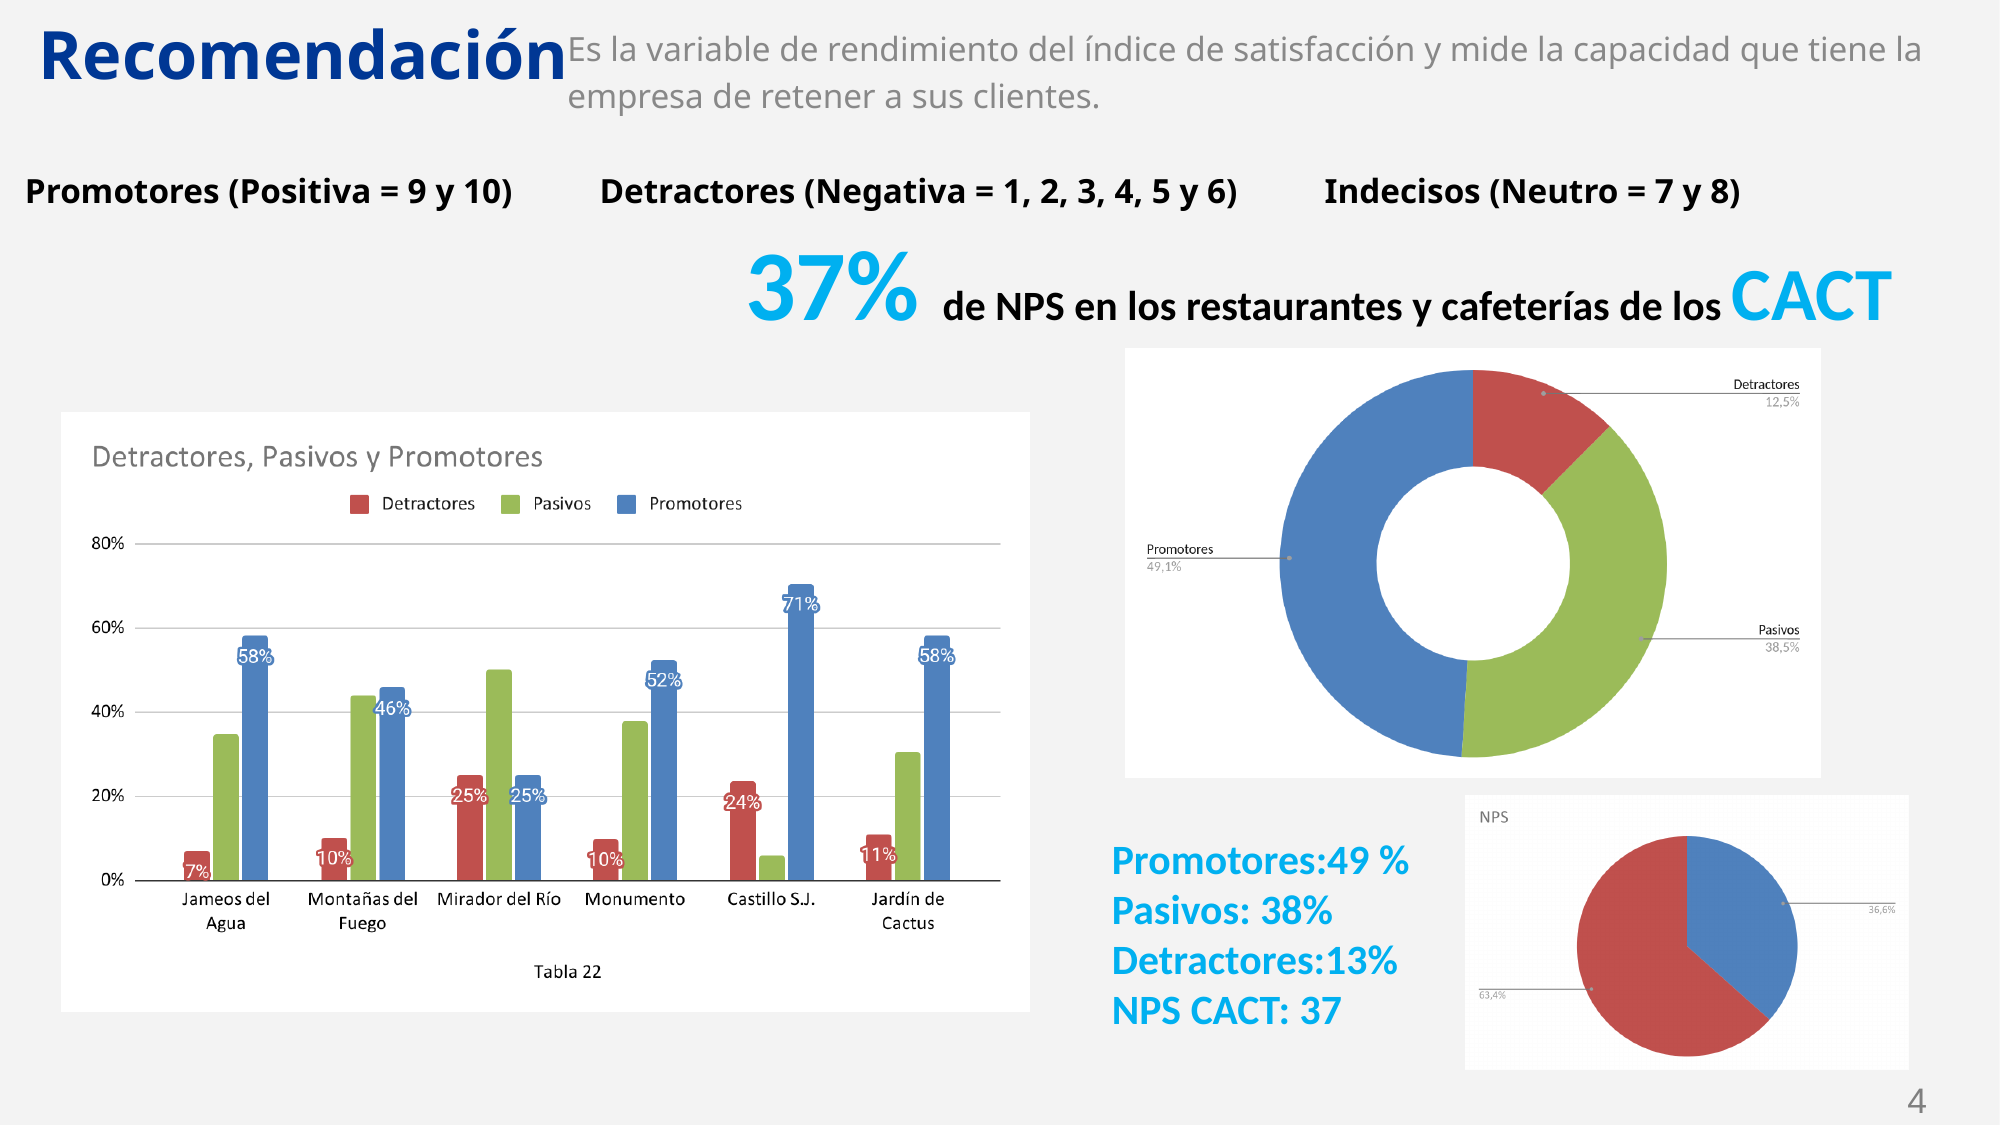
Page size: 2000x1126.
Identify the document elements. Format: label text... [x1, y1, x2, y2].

text_box 37% de NPS en los restaurantes y cafeterías de los CACT [588, 229, 1909, 350]
picture [1125, 348, 1821, 778]
text_box Es la variable de rendimiento del índice de satisfacción y mide la capacidad que tiene la empresa de retener a sus clientes. [539, 2, 2000, 229]
picture [1465, 795, 1909, 1070]
text_box Promotores:49 % Pasivos: 38% Detractores:13% NPS CACT: 37 [1096, 825, 1465, 1052]
text_box Promotores (Positiva = 9 y 10) Detractores (Negativa = 1, 2, 3, 4, 5 y 6) Indecisos (Neutro = 7 y 8) [24, 137, 1834, 243]
slide_number 1 [1478, 1069, 1945, 1126]
picture [61, 412, 1030, 1012]
text_box Recomendación [38, 0, 1110, 106]
